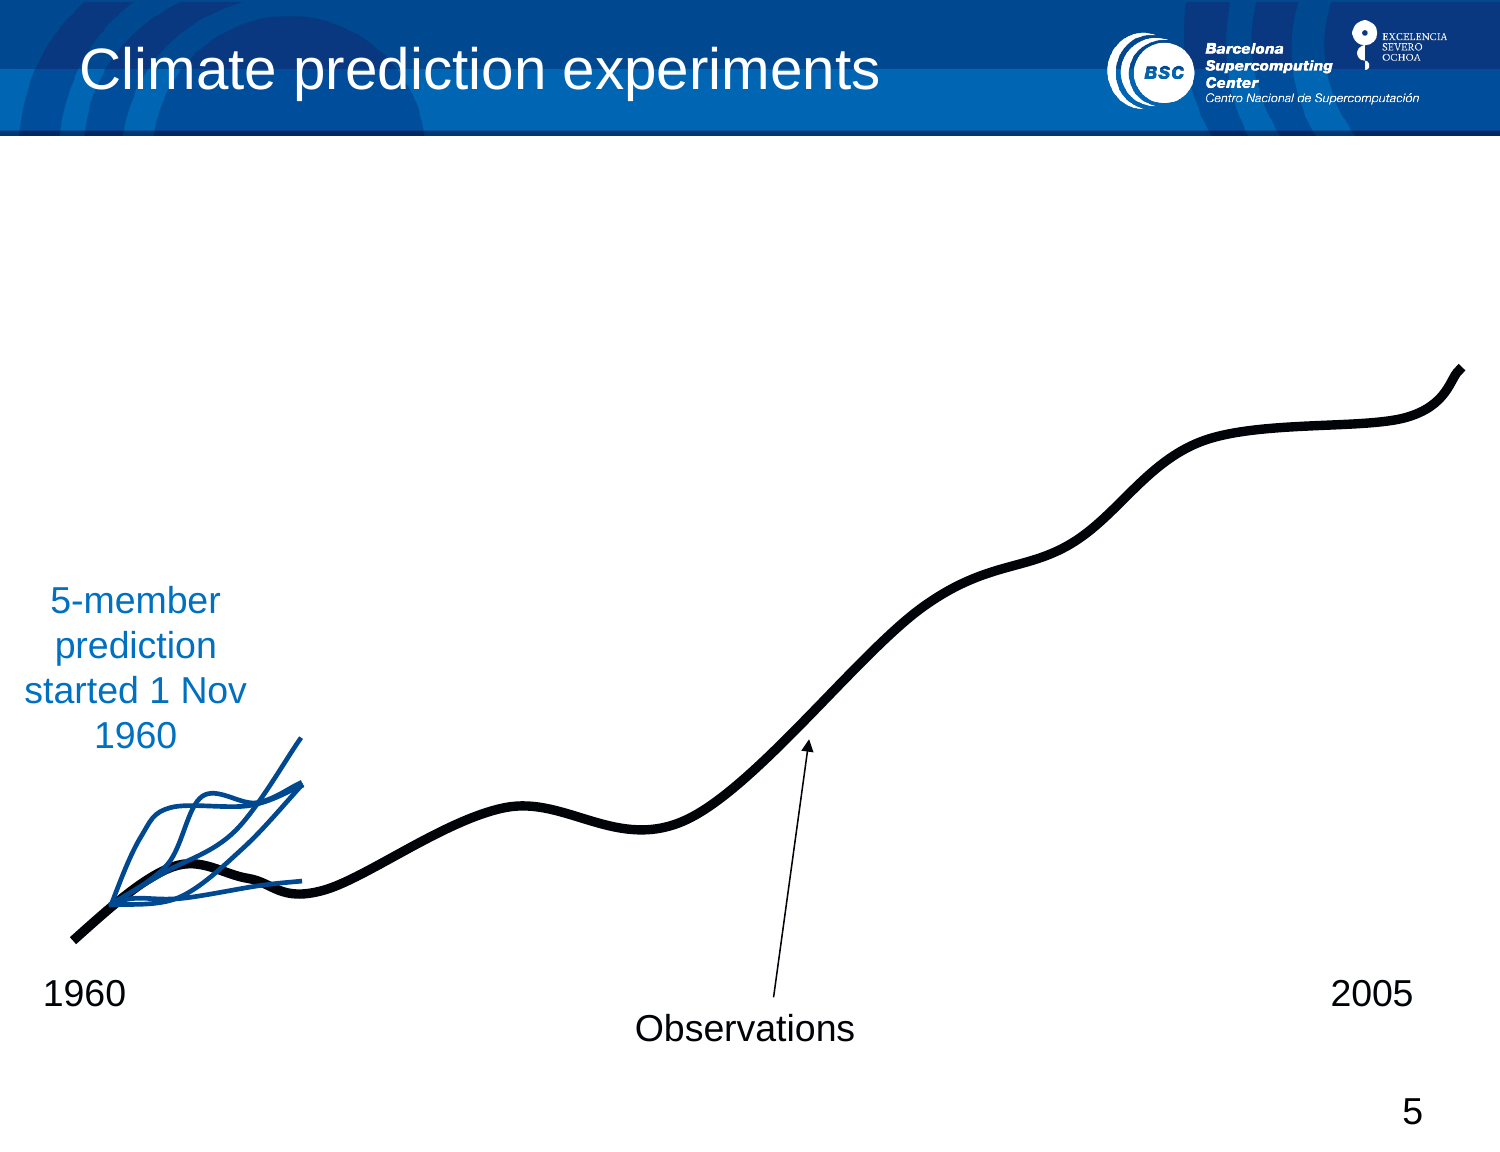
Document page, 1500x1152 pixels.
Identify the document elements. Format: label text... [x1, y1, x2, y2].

picture [0, 0, 1500, 136]
title Climate prediction experiments [65, 23, 1081, 139]
text_box 5-member prediction started 1 Nov 1960 [0, 568, 290, 765]
text_box 2005 [1305, 961, 1459, 1022]
text_box Observations [620, 996, 940, 1058]
text_box 1960 [17, 961, 172, 1022]
